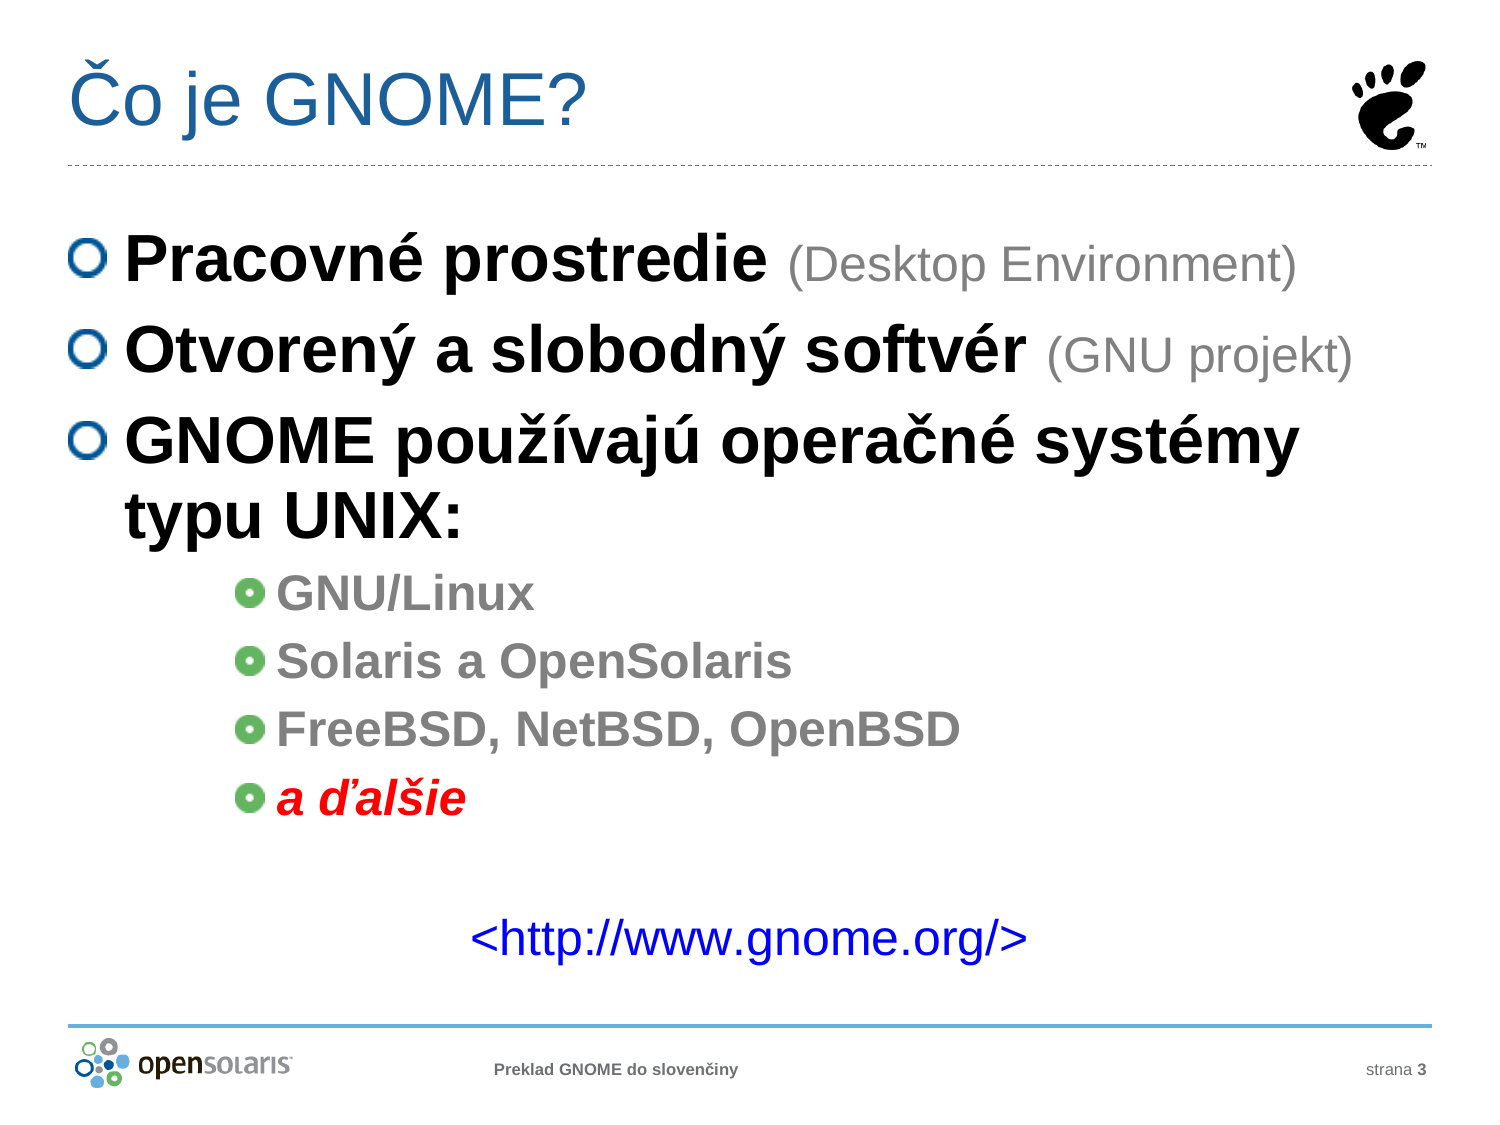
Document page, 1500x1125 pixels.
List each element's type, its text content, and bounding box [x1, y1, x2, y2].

picture [1388, 61, 1426, 150]
list Pracovné prostredie (Desktop Environment) Otvorený a slobodný softvér (GNU projekt) GNOME používajú operačné systémy typu UNIX: GNU/Linux Solaris a OpenSolaris FreeBSD, NetBSD, OpenBSD a ďalšie <http://www.gnome.org/> [68, 220, 1432, 978]
title Čo je GNOME? [68, 44, 1388, 155]
picture [74, 1038, 293, 1088]
